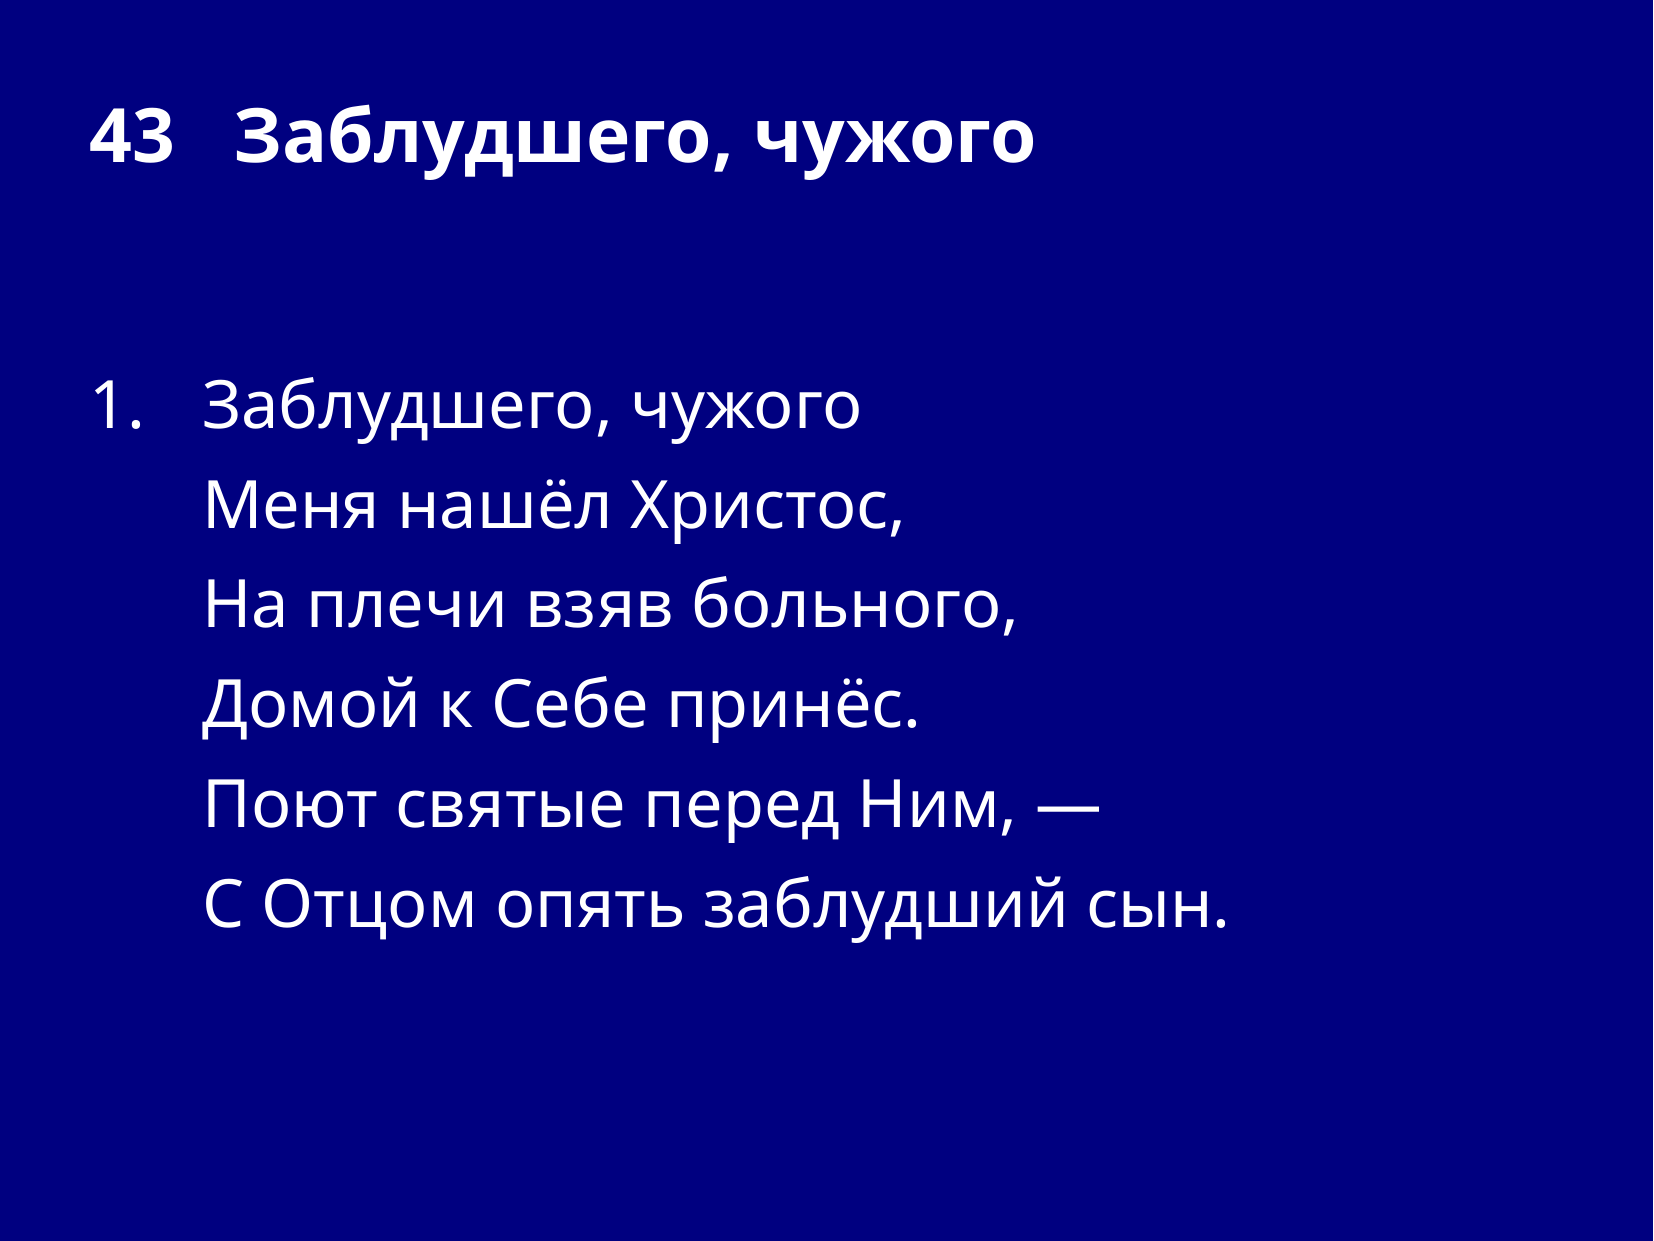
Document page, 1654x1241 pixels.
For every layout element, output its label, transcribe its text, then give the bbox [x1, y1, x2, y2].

text_box 43 Заблудшего, чужого [75, 75, 1576, 188]
text_box 1. Заблудшего, чужого Меня нашёл Христос, На плечи взяв больного, Домой к Себе принёс. Поют святые перед Ним, — С Отцом опять заблудший сын. [75, 188, 1576, 1163]
